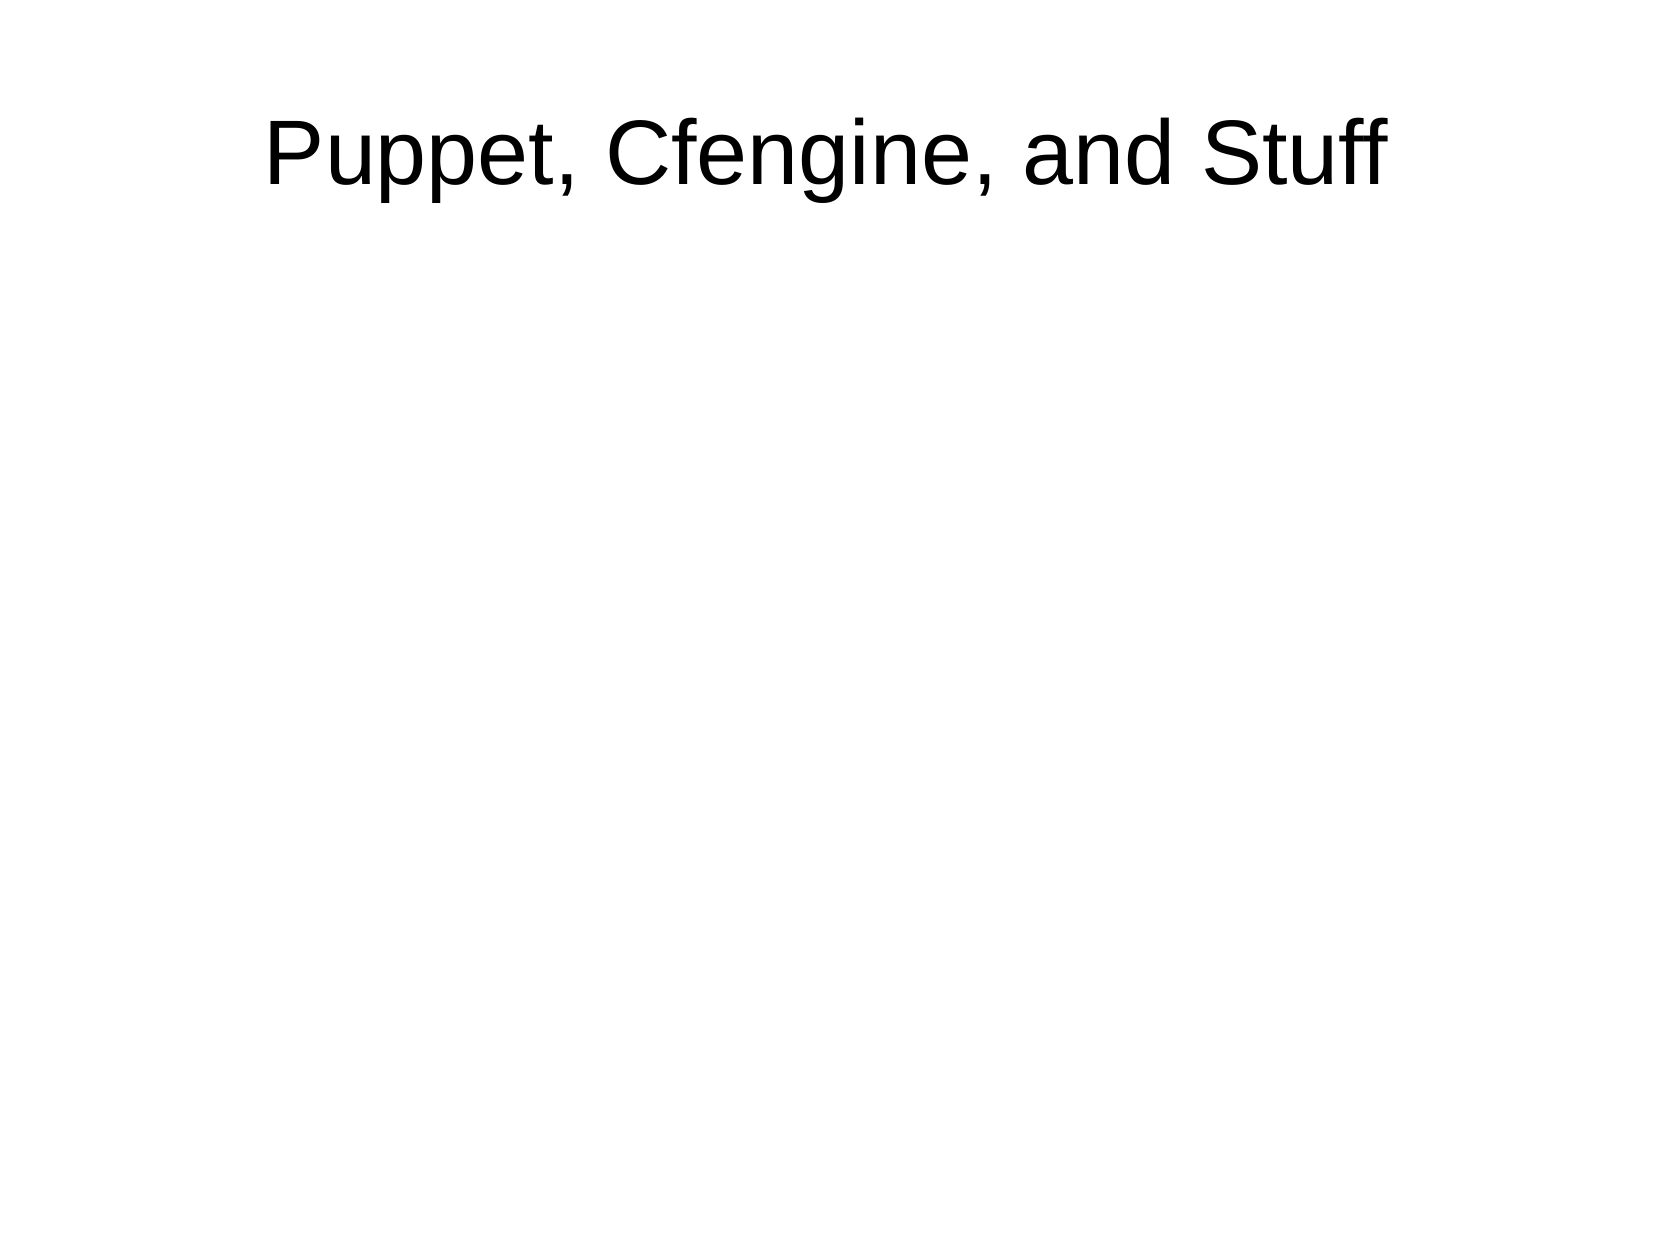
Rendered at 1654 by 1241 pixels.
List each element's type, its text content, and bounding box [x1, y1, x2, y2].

title Puppet, Cfengine, and Stuff [82, 56, 1571, 250]
